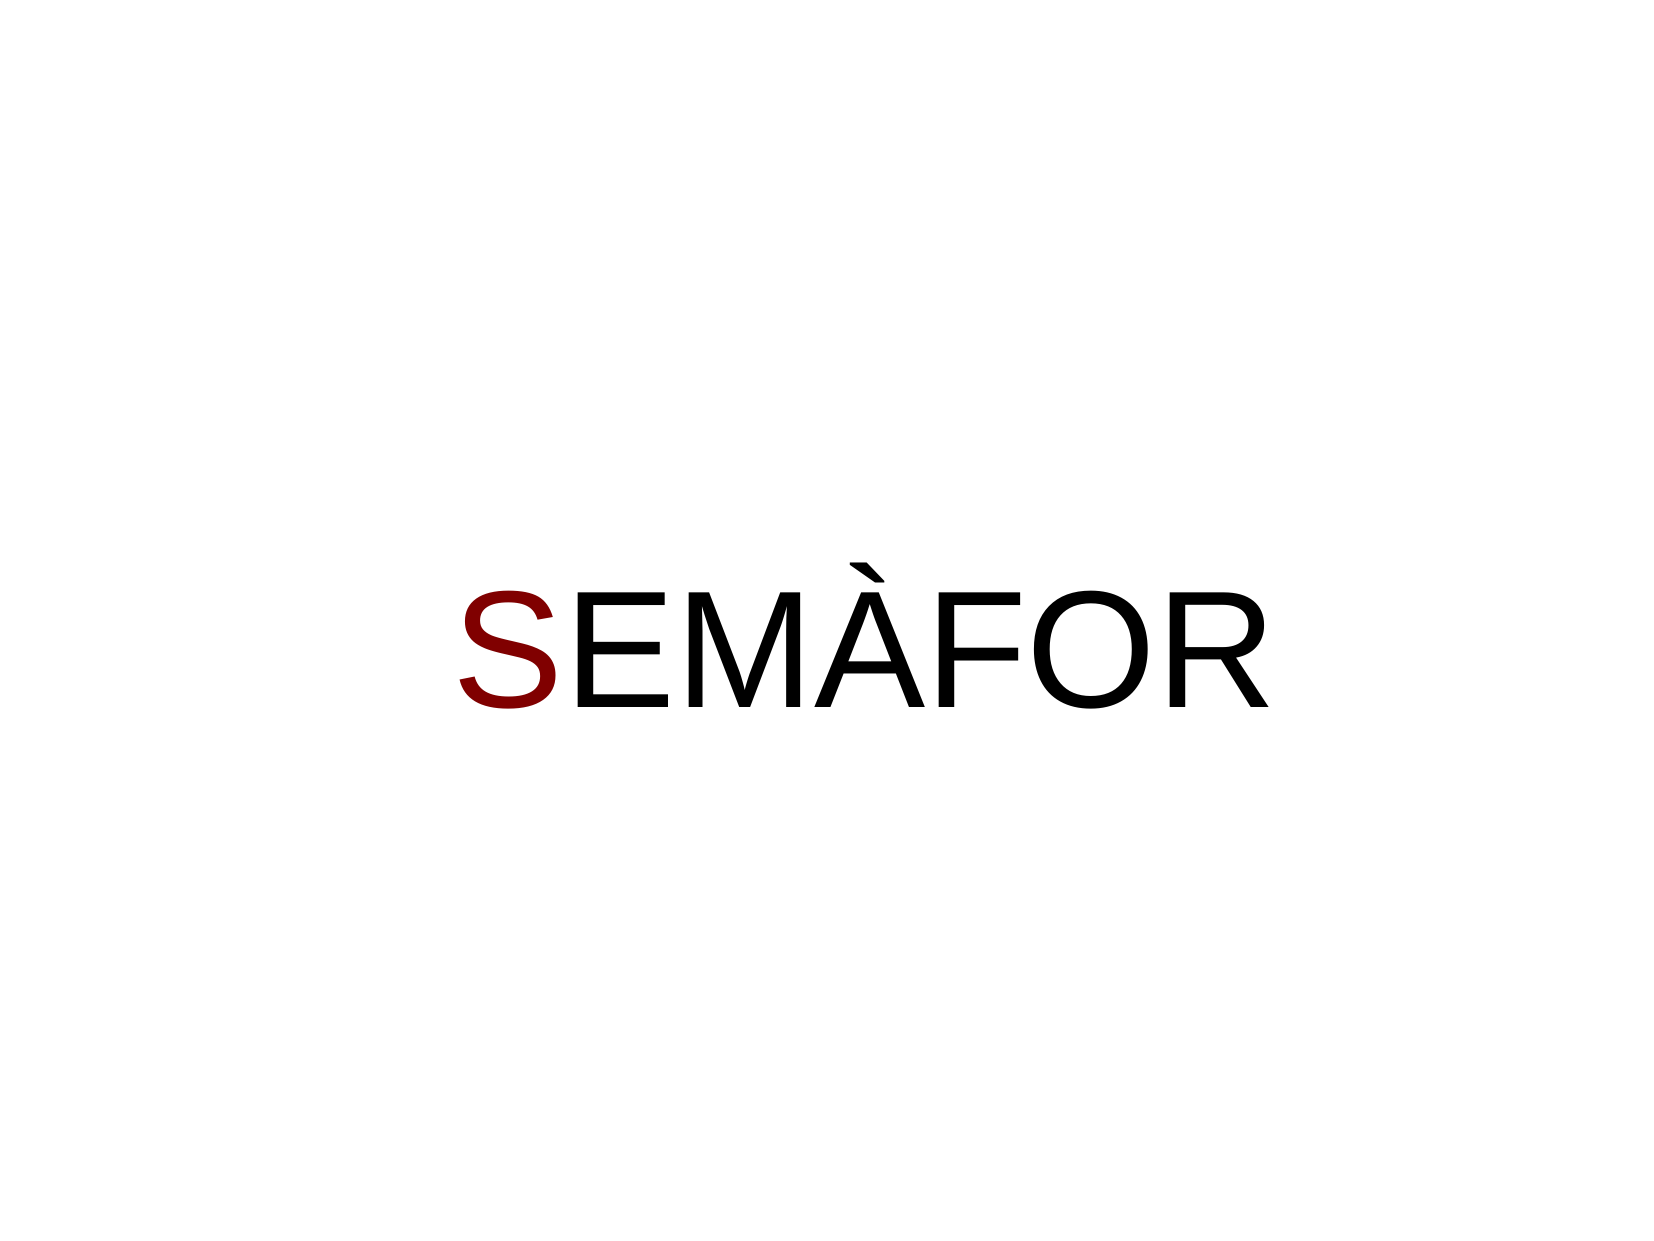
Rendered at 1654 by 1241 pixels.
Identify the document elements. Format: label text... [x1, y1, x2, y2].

list SEMÀFOR [82, 290, 1571, 1010]
